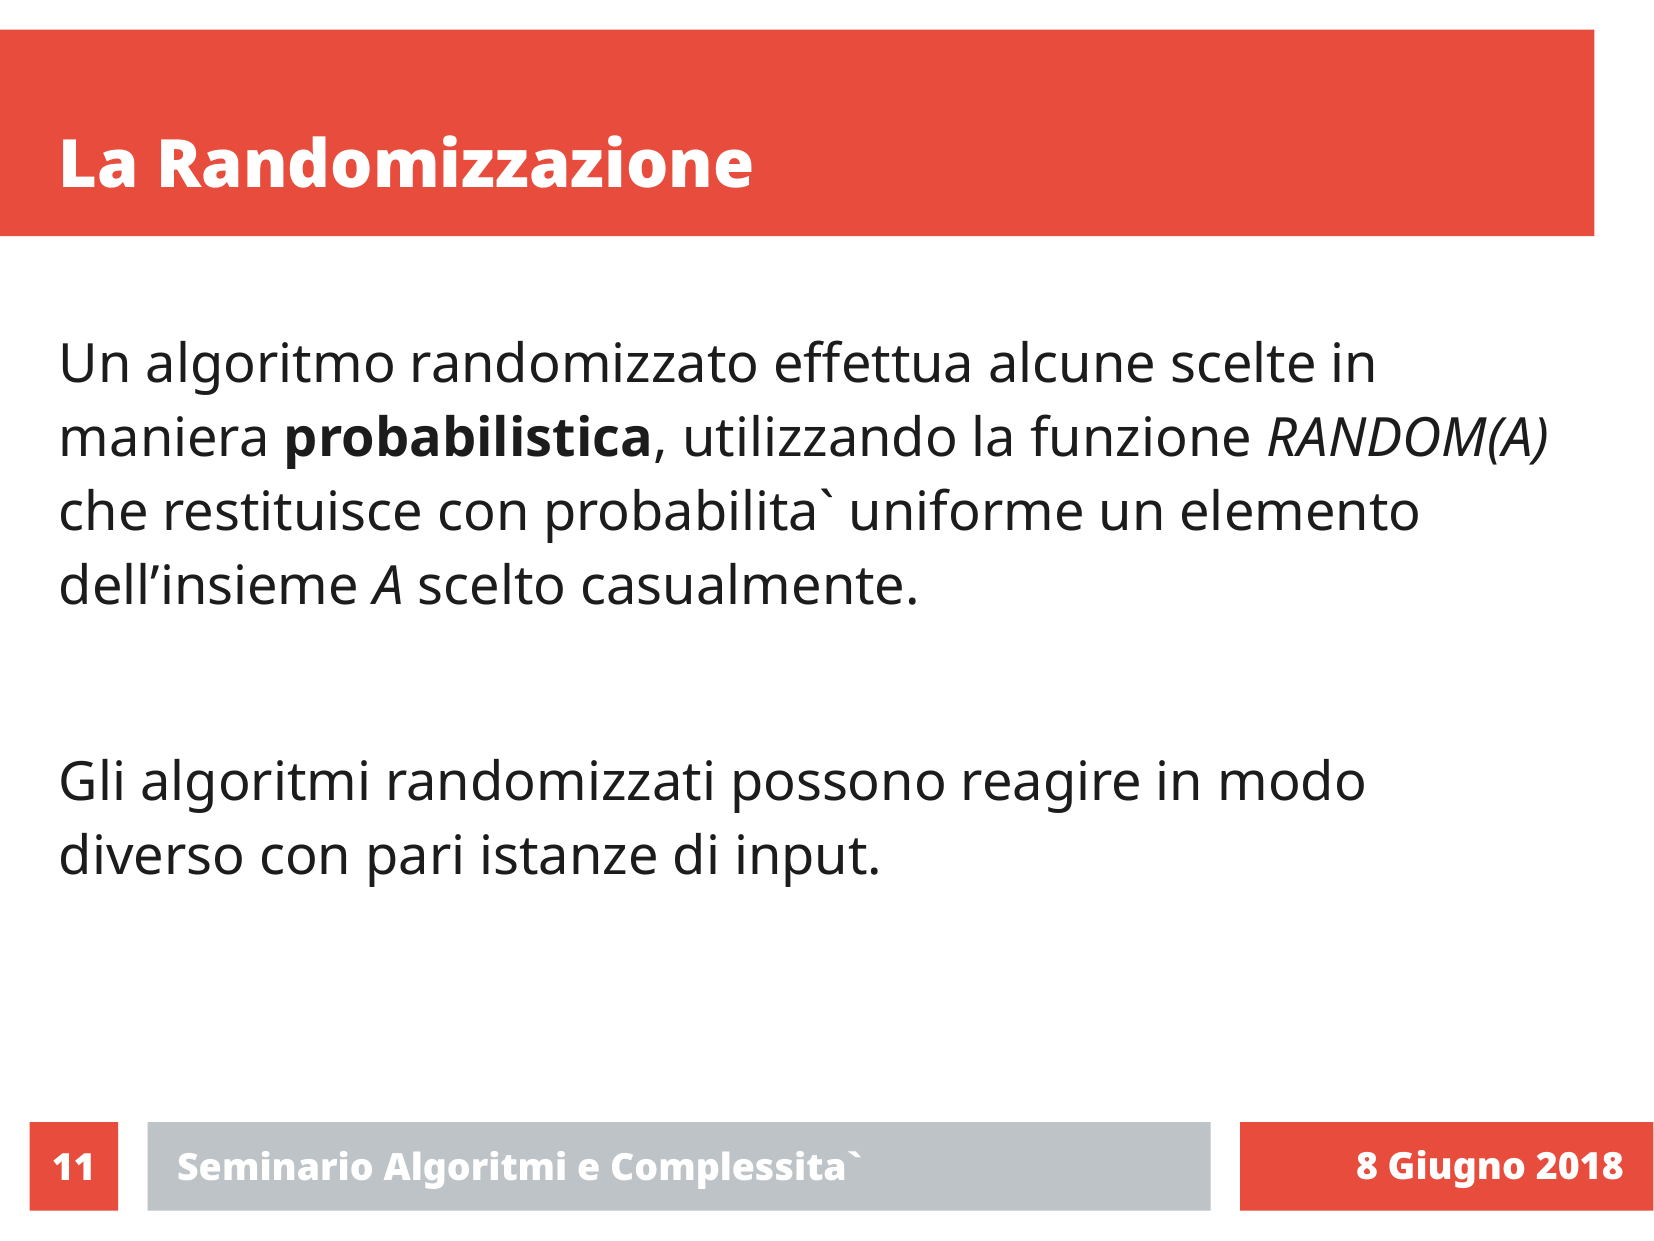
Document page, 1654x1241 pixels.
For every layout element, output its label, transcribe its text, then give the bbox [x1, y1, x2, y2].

list Un algoritmo randomizzato effettua alcune scelte in maniera probabilistica, utilizzando la funzione RANDOM(A) che restituisce con probabilita` uniforme un elemento dell’insieme A scelto casualmente. Gli algoritmi randomizzati possono reagire in modo diverso con pari istanze di input. [59, 324, 1565, 1093]
title La Randomizzazione [59, 59, 1595, 207]
